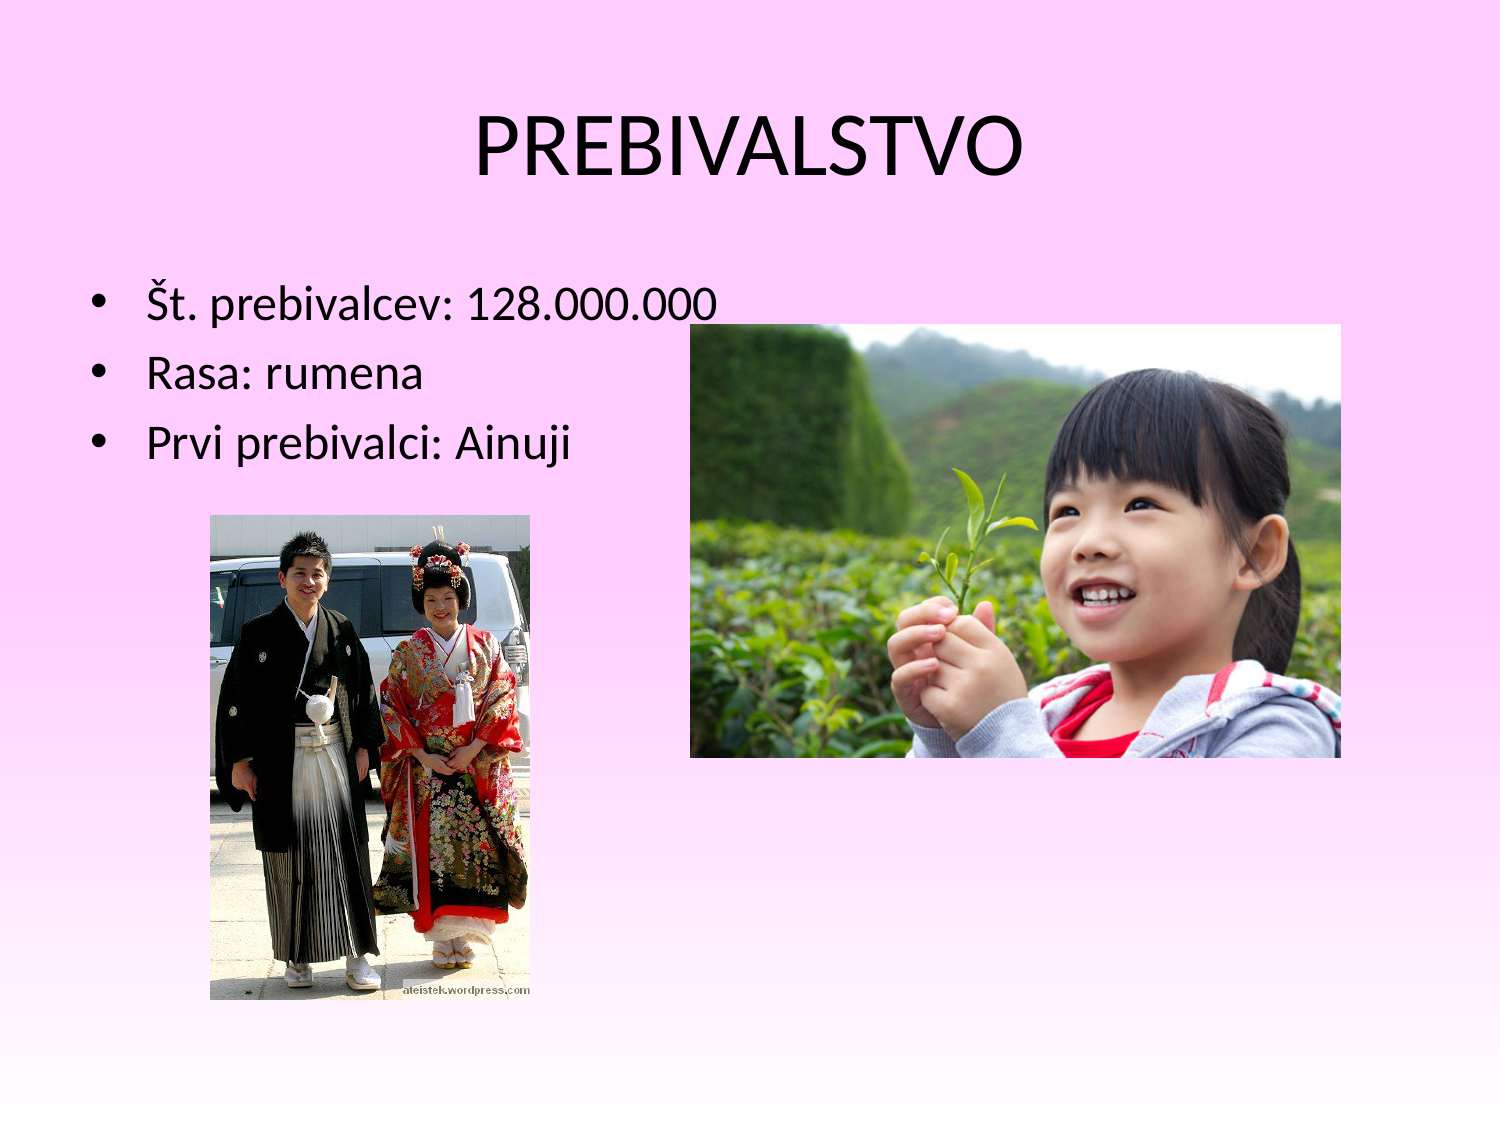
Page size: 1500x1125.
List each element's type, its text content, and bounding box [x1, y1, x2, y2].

title PREBIVALSTVO [75, 45, 1425, 233]
picture [210, 515, 530, 1000]
list Št. prebivalcev: 128.000.000 Rasa: rumena Prvi prebivalci: Ainuji [75, 262, 1425, 1005]
picture [690, 324, 1341, 758]
